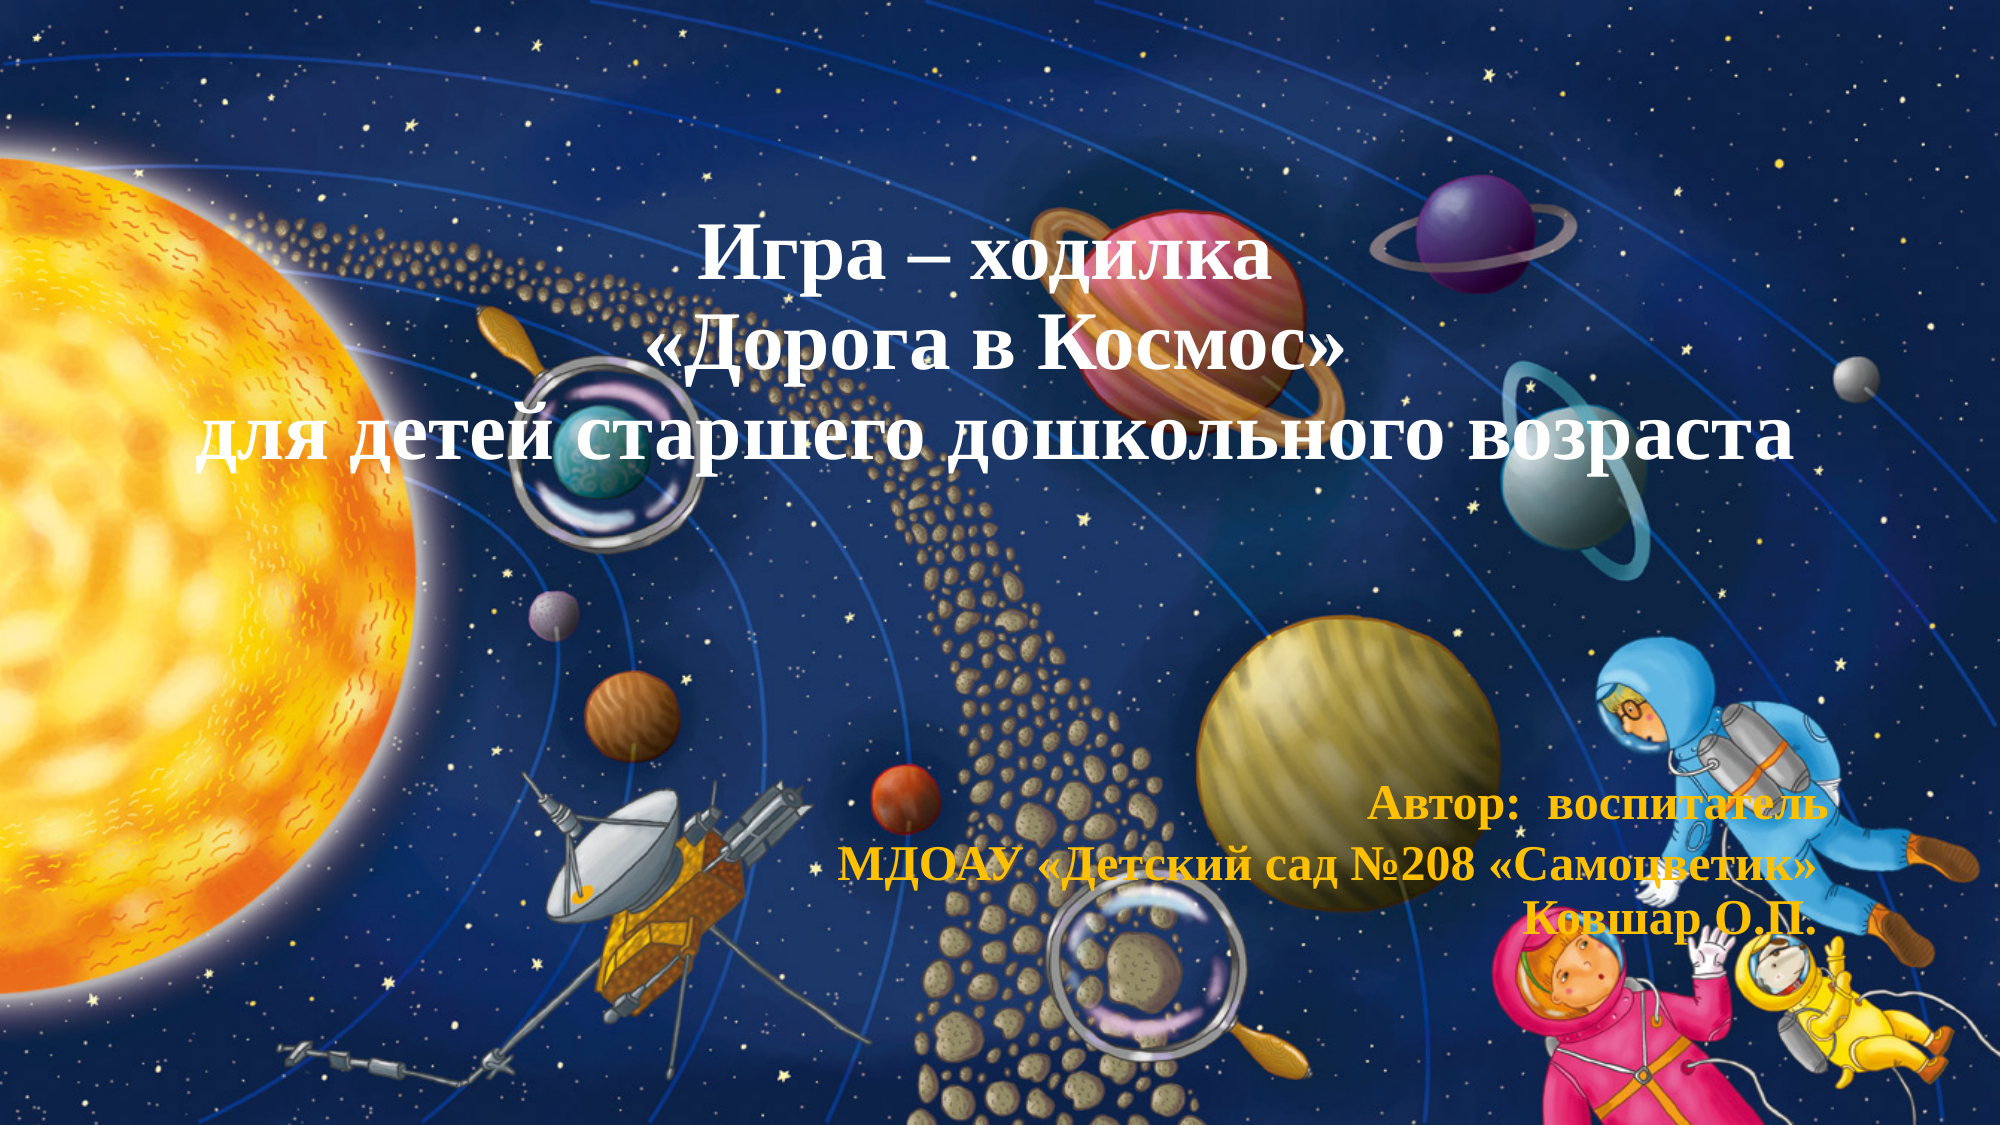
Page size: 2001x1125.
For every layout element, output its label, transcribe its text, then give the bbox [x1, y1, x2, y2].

title Игра – ходилка «Дорога в Космос» для детей старшего дошкольного возраста Автор: воспитатель МДОАУ «Детский сад №208 «Самоцветик» Ковшар О.П. [137, 59, 1855, 1094]
picture [0, 0, 2000, 1125]
